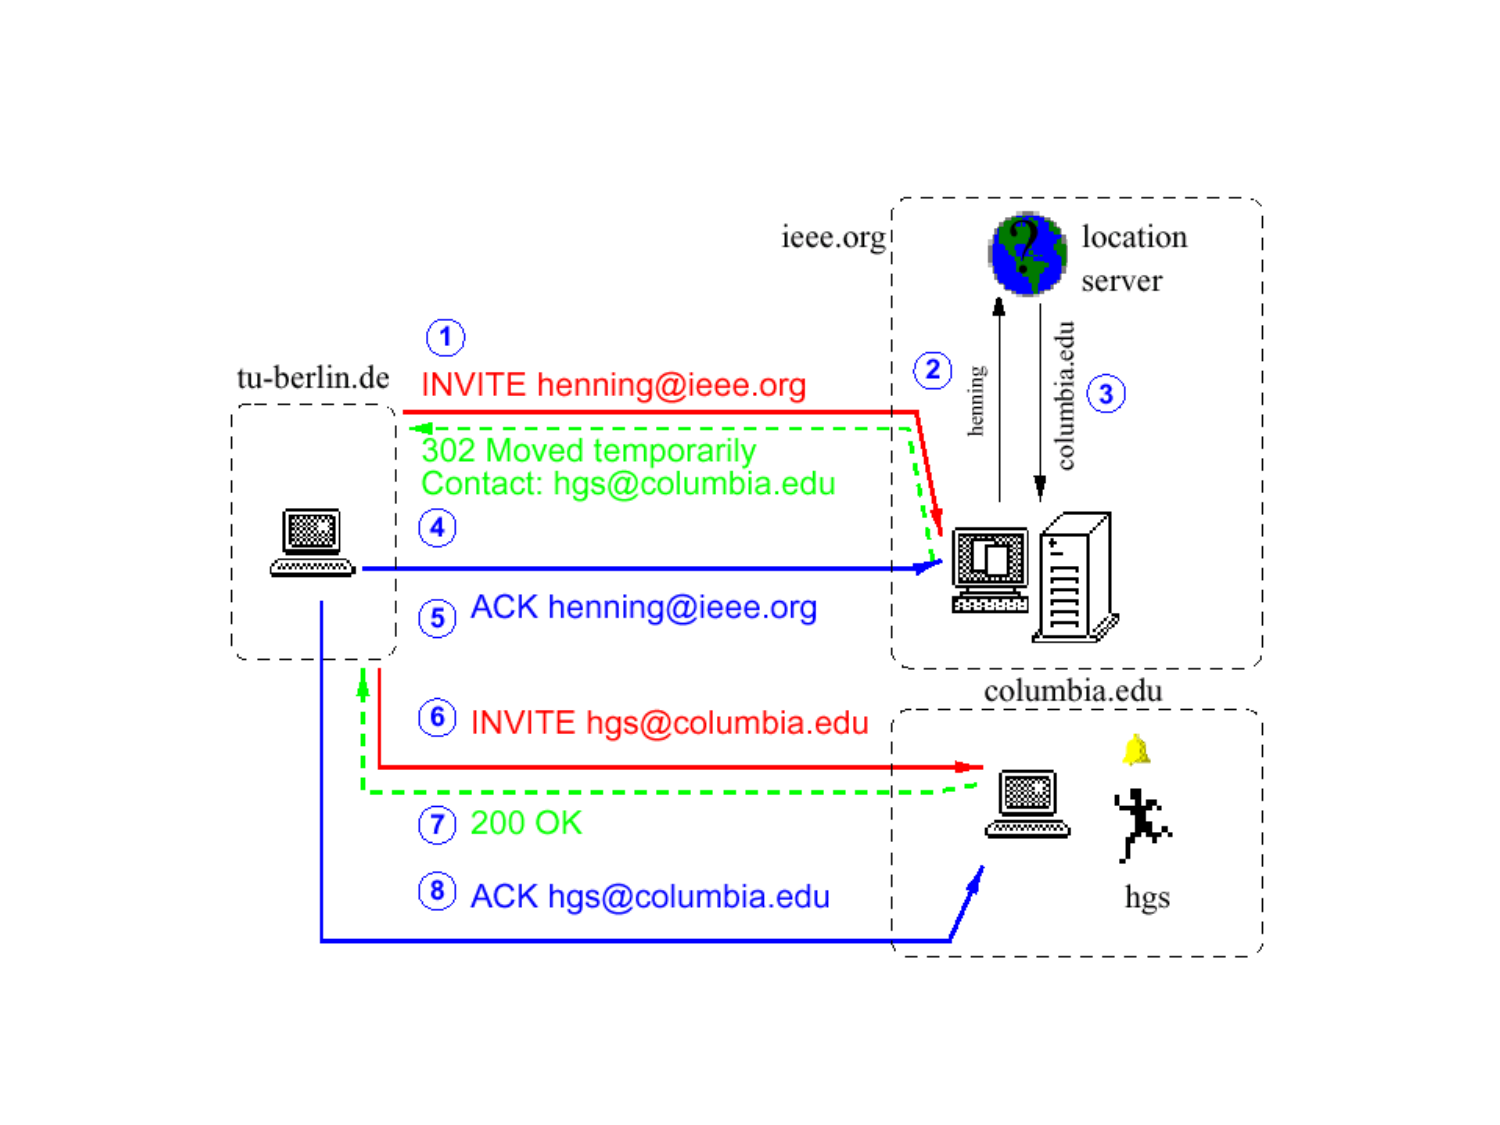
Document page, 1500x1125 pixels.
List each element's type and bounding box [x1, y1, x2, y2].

picture [217, 191, 1287, 975]
